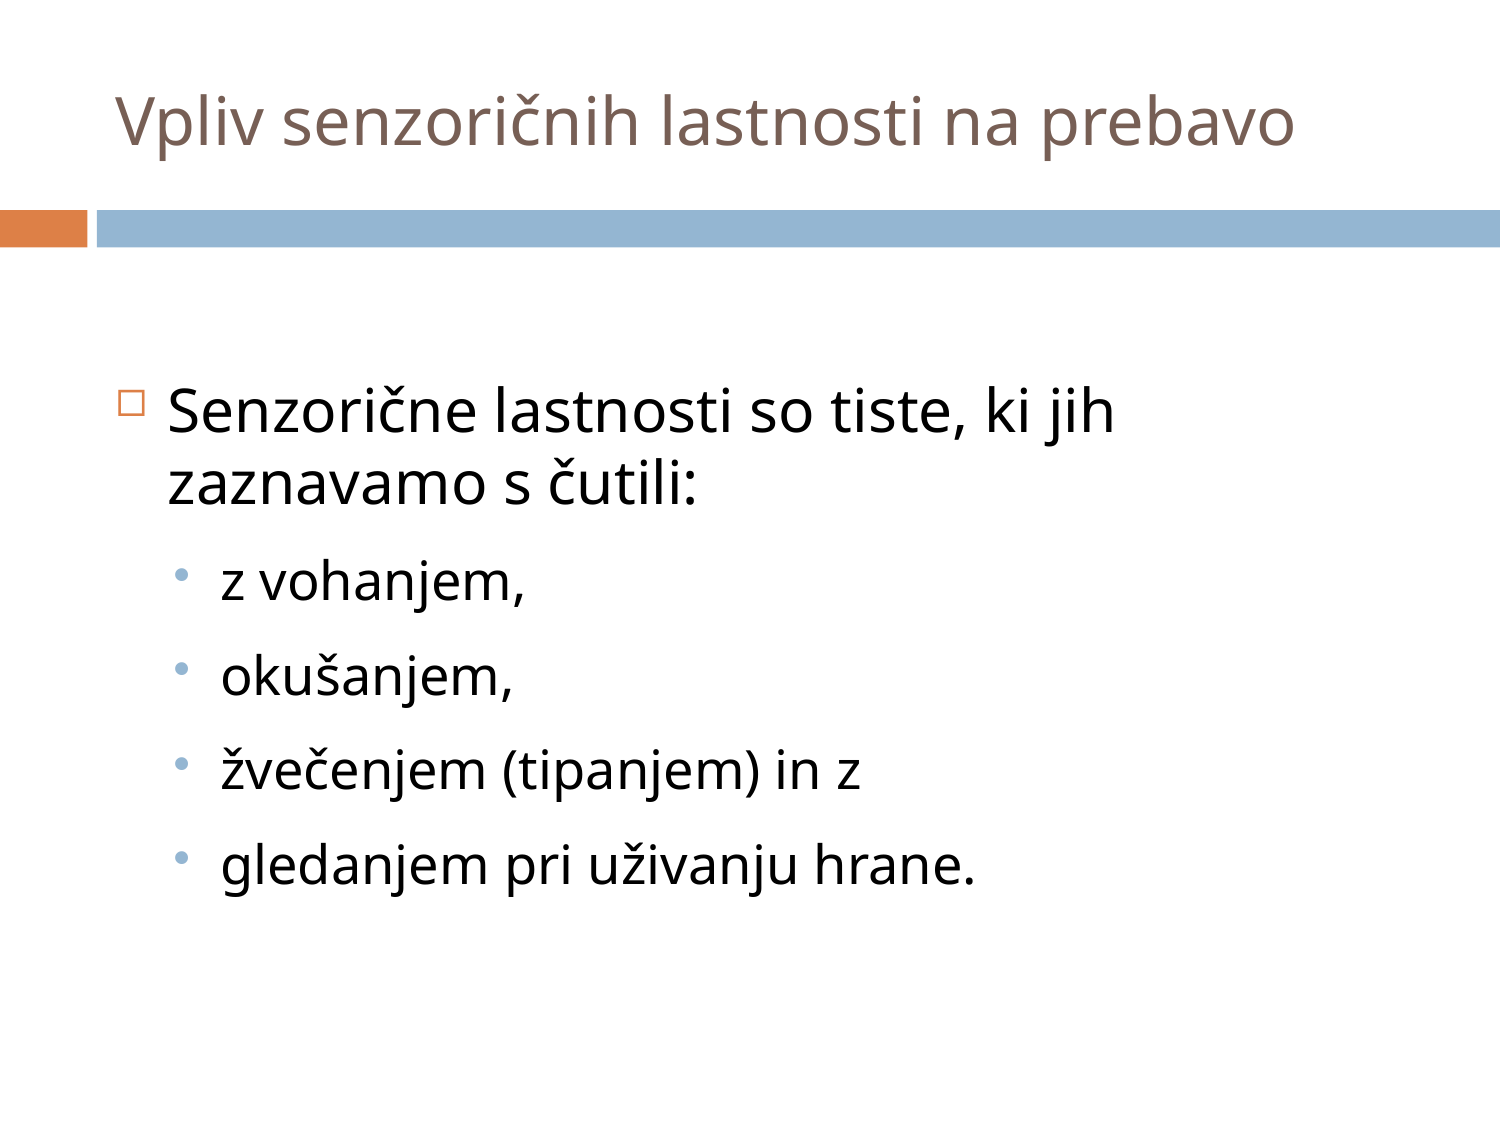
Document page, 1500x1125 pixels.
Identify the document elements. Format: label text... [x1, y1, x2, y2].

title Vpliv senzoričnih lastnosti na prebavo [100, 37, 1438, 200]
list Senzorične lastnosti so tiste, ki jih zaznavamo s čutili: z vohanjem, okušanjem, žvečenjem (tipanjem) in z gledanjem pri uživanju hrane. [100, 262, 1438, 1000]
